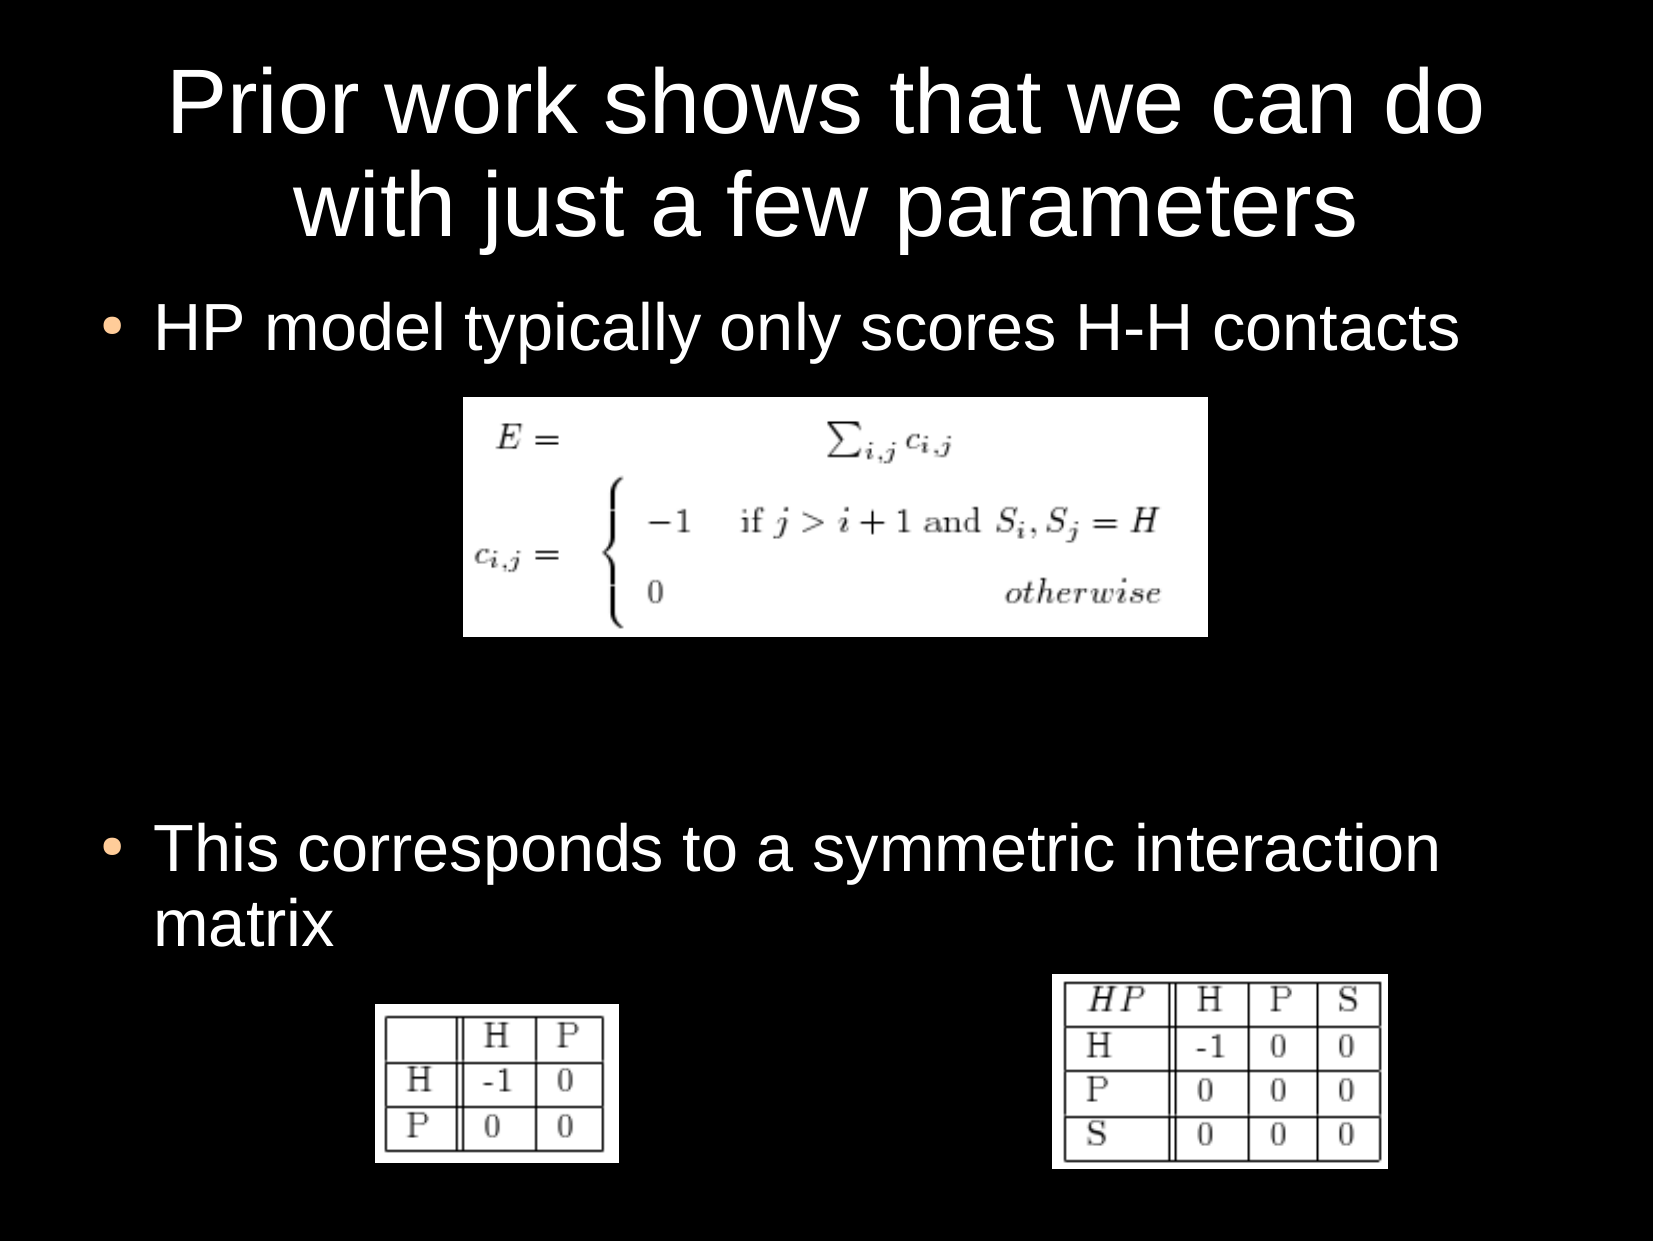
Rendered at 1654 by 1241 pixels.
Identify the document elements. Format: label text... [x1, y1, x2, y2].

picture [1052, 974, 1388, 1169]
picture [463, 397, 1208, 637]
list HP model typically only scores H-H contacts This corresponds to a symmetric interaction matrix [82, 290, 1571, 1095]
title Prior work shows that we can do with just a few parameters [82, 50, 1571, 256]
picture [375, 1004, 619, 1163]
